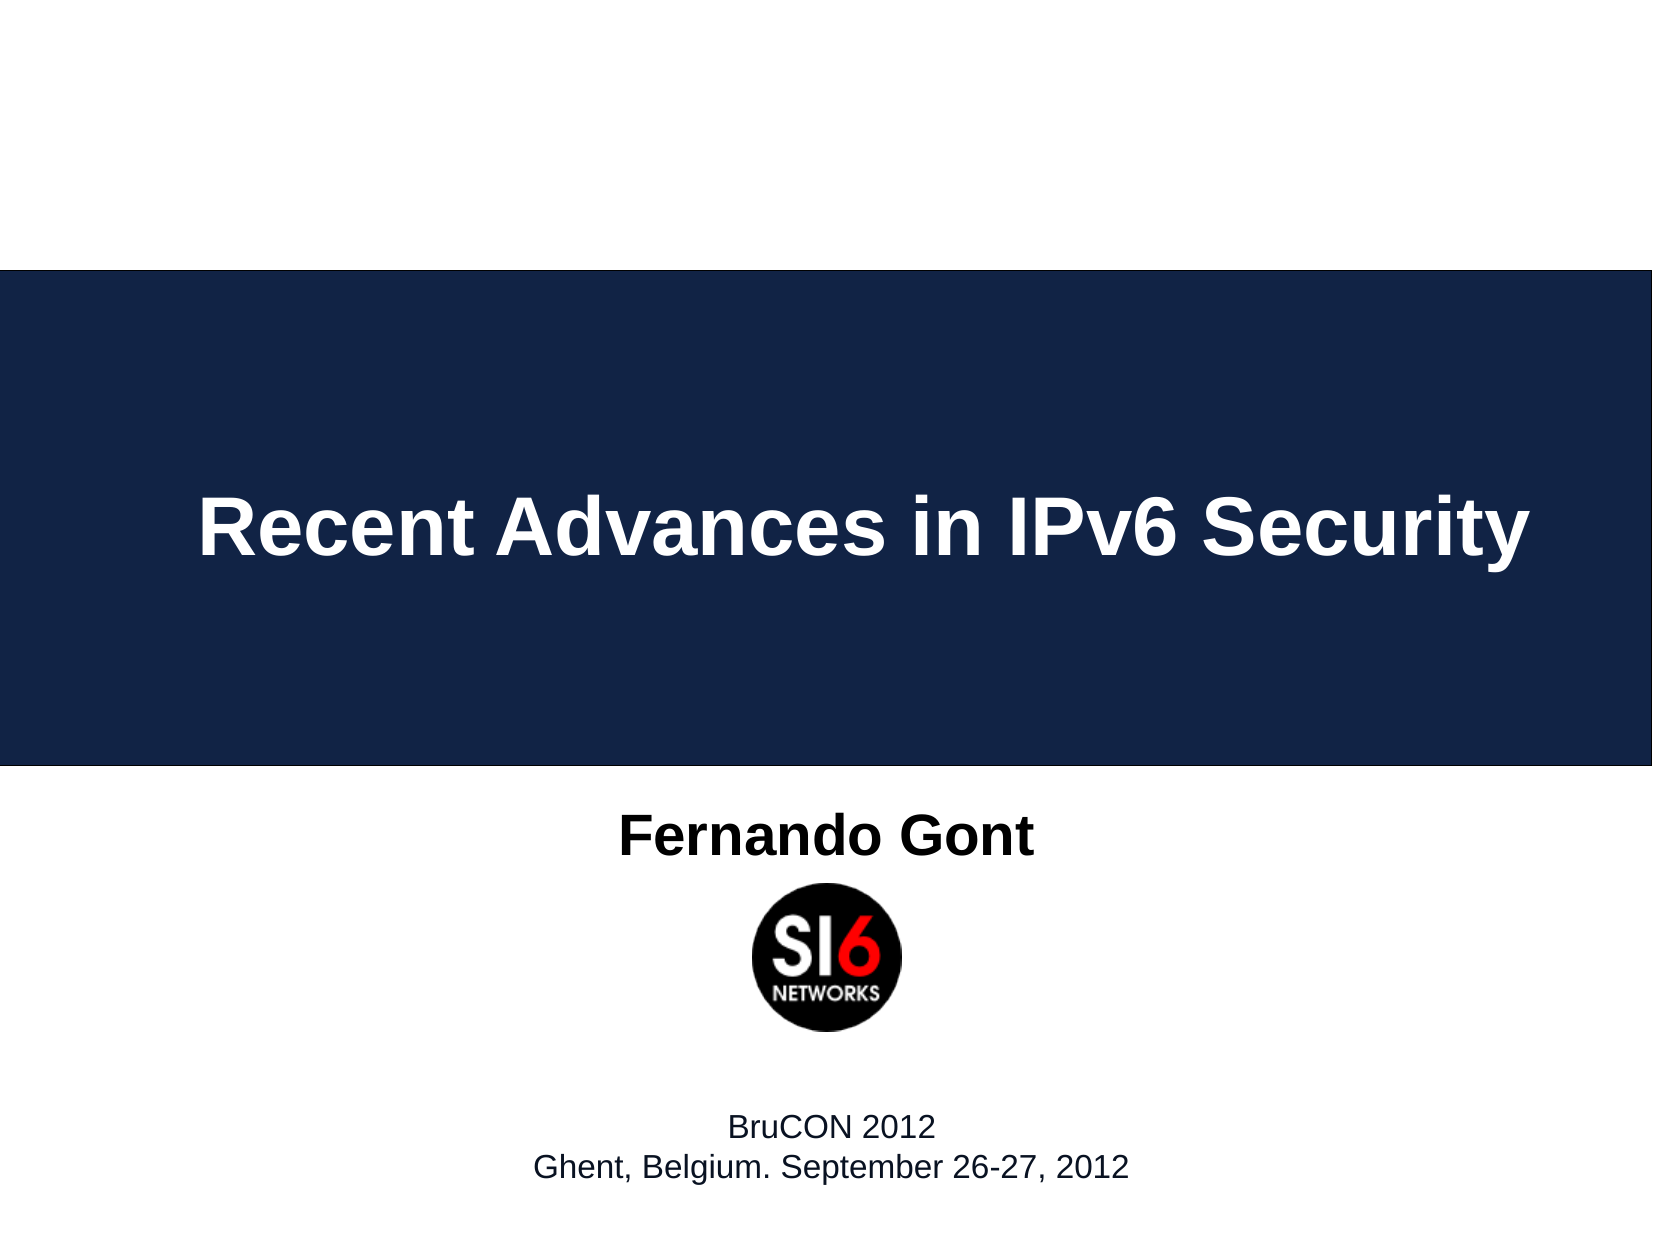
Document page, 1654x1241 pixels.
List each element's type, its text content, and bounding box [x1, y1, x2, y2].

list BruCON 2012 Ghent, Belgium. September 26-27, 2012 [331, 1108, 1262, 1214]
list Recent Advances in IPv6 Security [67, 480, 1591, 601]
picture [752, 883, 902, 1032]
